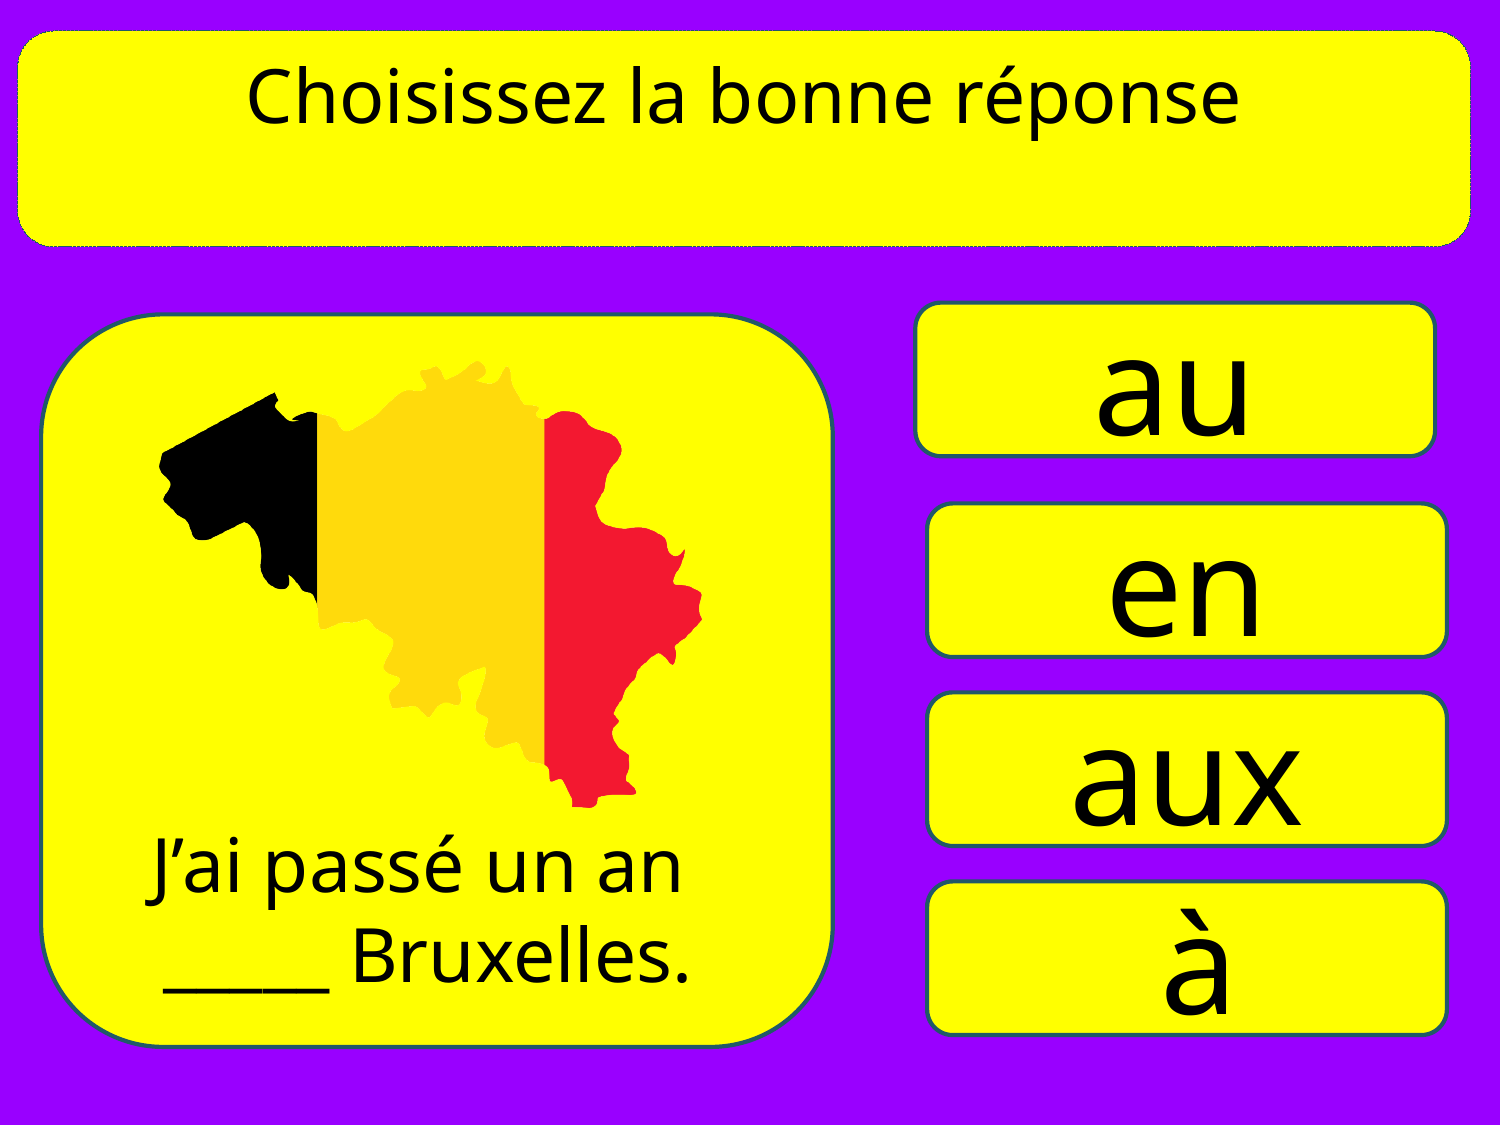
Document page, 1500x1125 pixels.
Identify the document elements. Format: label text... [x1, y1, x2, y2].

text_box [1400, 881, 1447, 1036]
text_box au [974, 290, 1376, 471]
text_box [927, 692, 986, 847]
text_box [41, 314, 833, 810]
text_box [927, 881, 997, 1036]
text_box à [997, 869, 1400, 1050]
text_box [71, 1006, 802, 1047]
text_box [1388, 503, 1447, 658]
text_box [1376, 302, 1436, 457]
text_box Choisissez la bonne réponse [17, 30, 1471, 247]
picture [159, 361, 702, 808]
text_box aux [986, 680, 1388, 861]
text_box [915, 302, 974, 457]
text_box J’ai passé un an _____ Bruxelles. [0, 810, 857, 1006]
text_box [927, 503, 986, 658]
text_box en [986, 491, 1388, 672]
text_box [1388, 692, 1447, 847]
